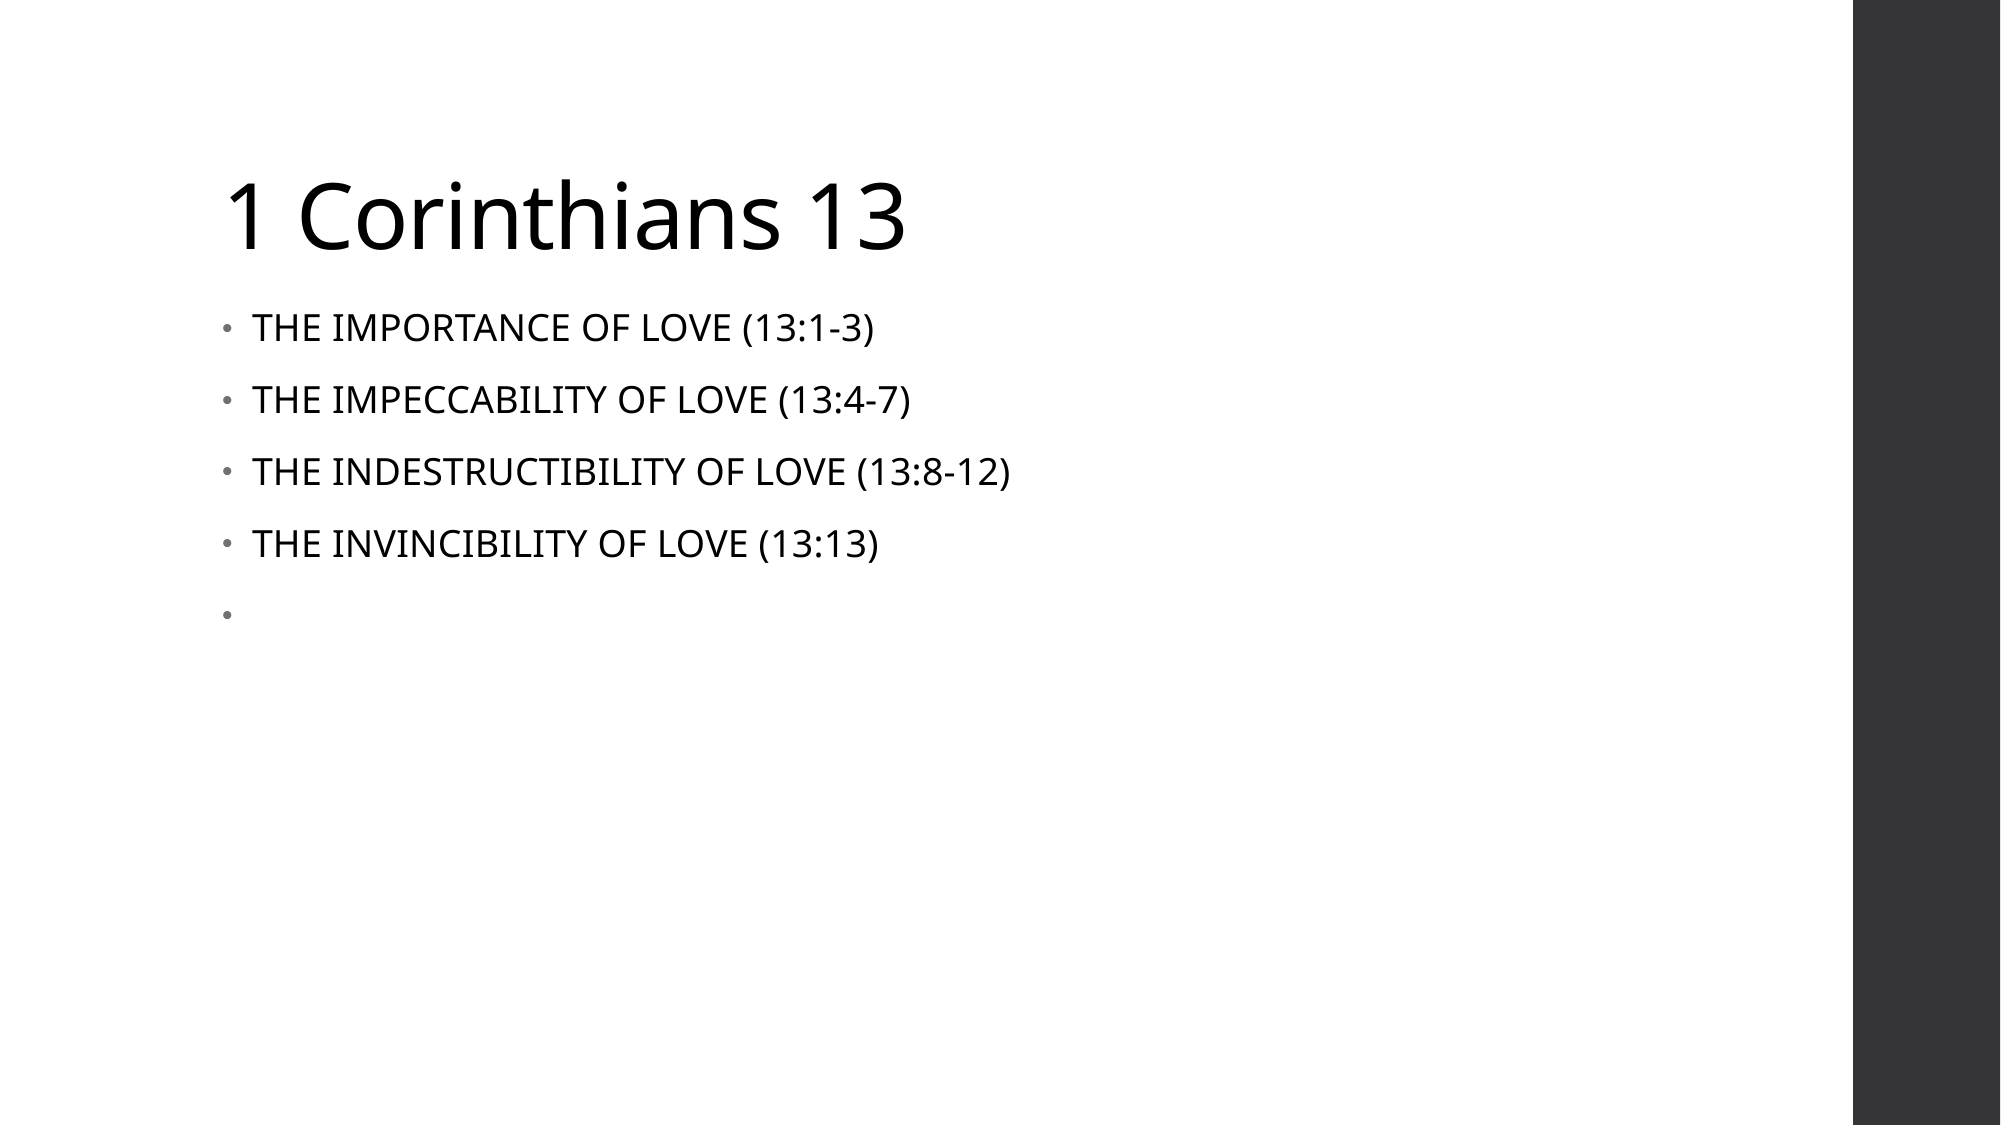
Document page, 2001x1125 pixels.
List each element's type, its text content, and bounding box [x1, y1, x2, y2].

list THE IMPORTANCE OF LOVE (13:1-3) THE IMPECCABILITY OF LOVE (13:4-7) THE INDESTRUCTIBILITY OF LOVE (13:8-12) THE INVINCIBILITY OF LOVE (13:13) [206, 299, 1617, 1014]
title 1 Corinthians 13 [206, 60, 1797, 278]
